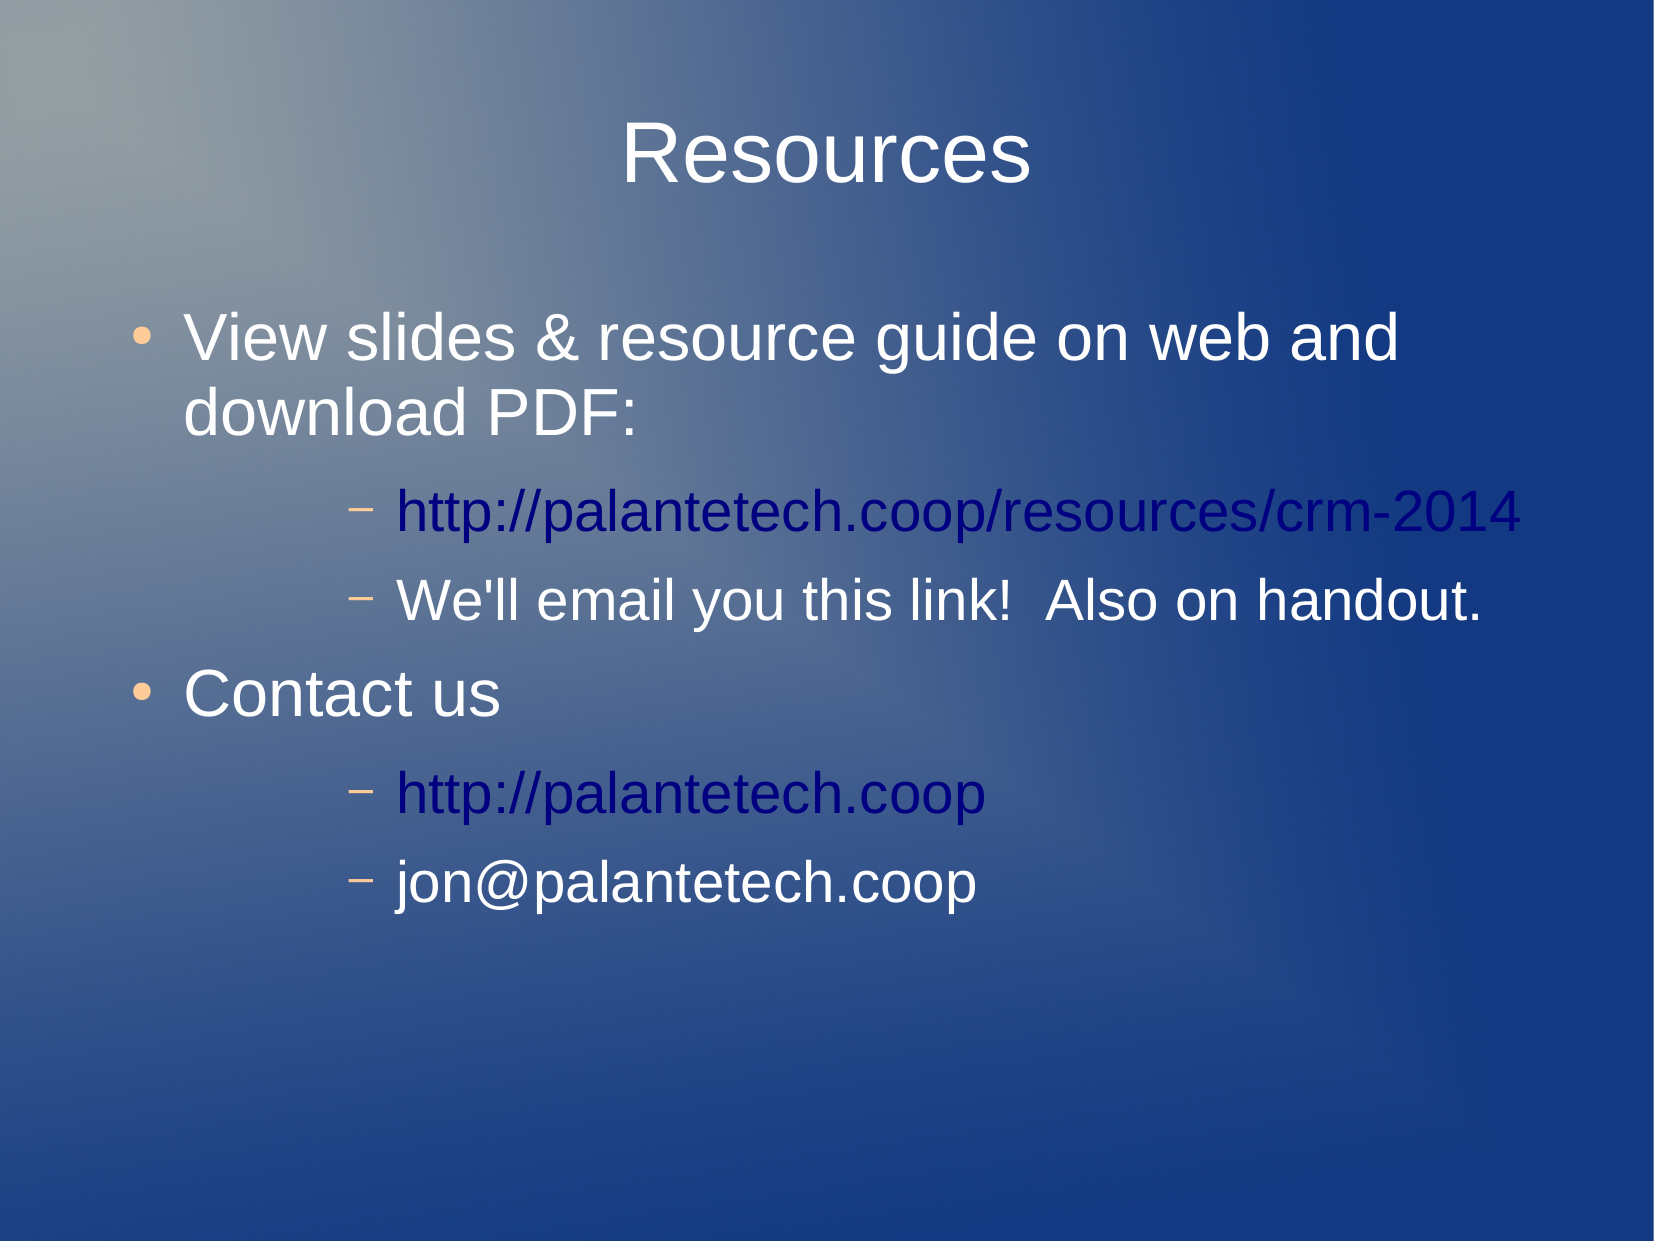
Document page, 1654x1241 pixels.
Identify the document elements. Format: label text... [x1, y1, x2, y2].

picture [0, 0, 1654, 1241]
list View slides & resource guide on web and download PDF: http://palantetech.coop/resources/crm-2014 We'll email you this link! Also on handout. Contact us http://palantetech.coop jon@palantetech.coop [112, 300, 1601, 1119]
title Resources [82, 49, 1571, 257]
